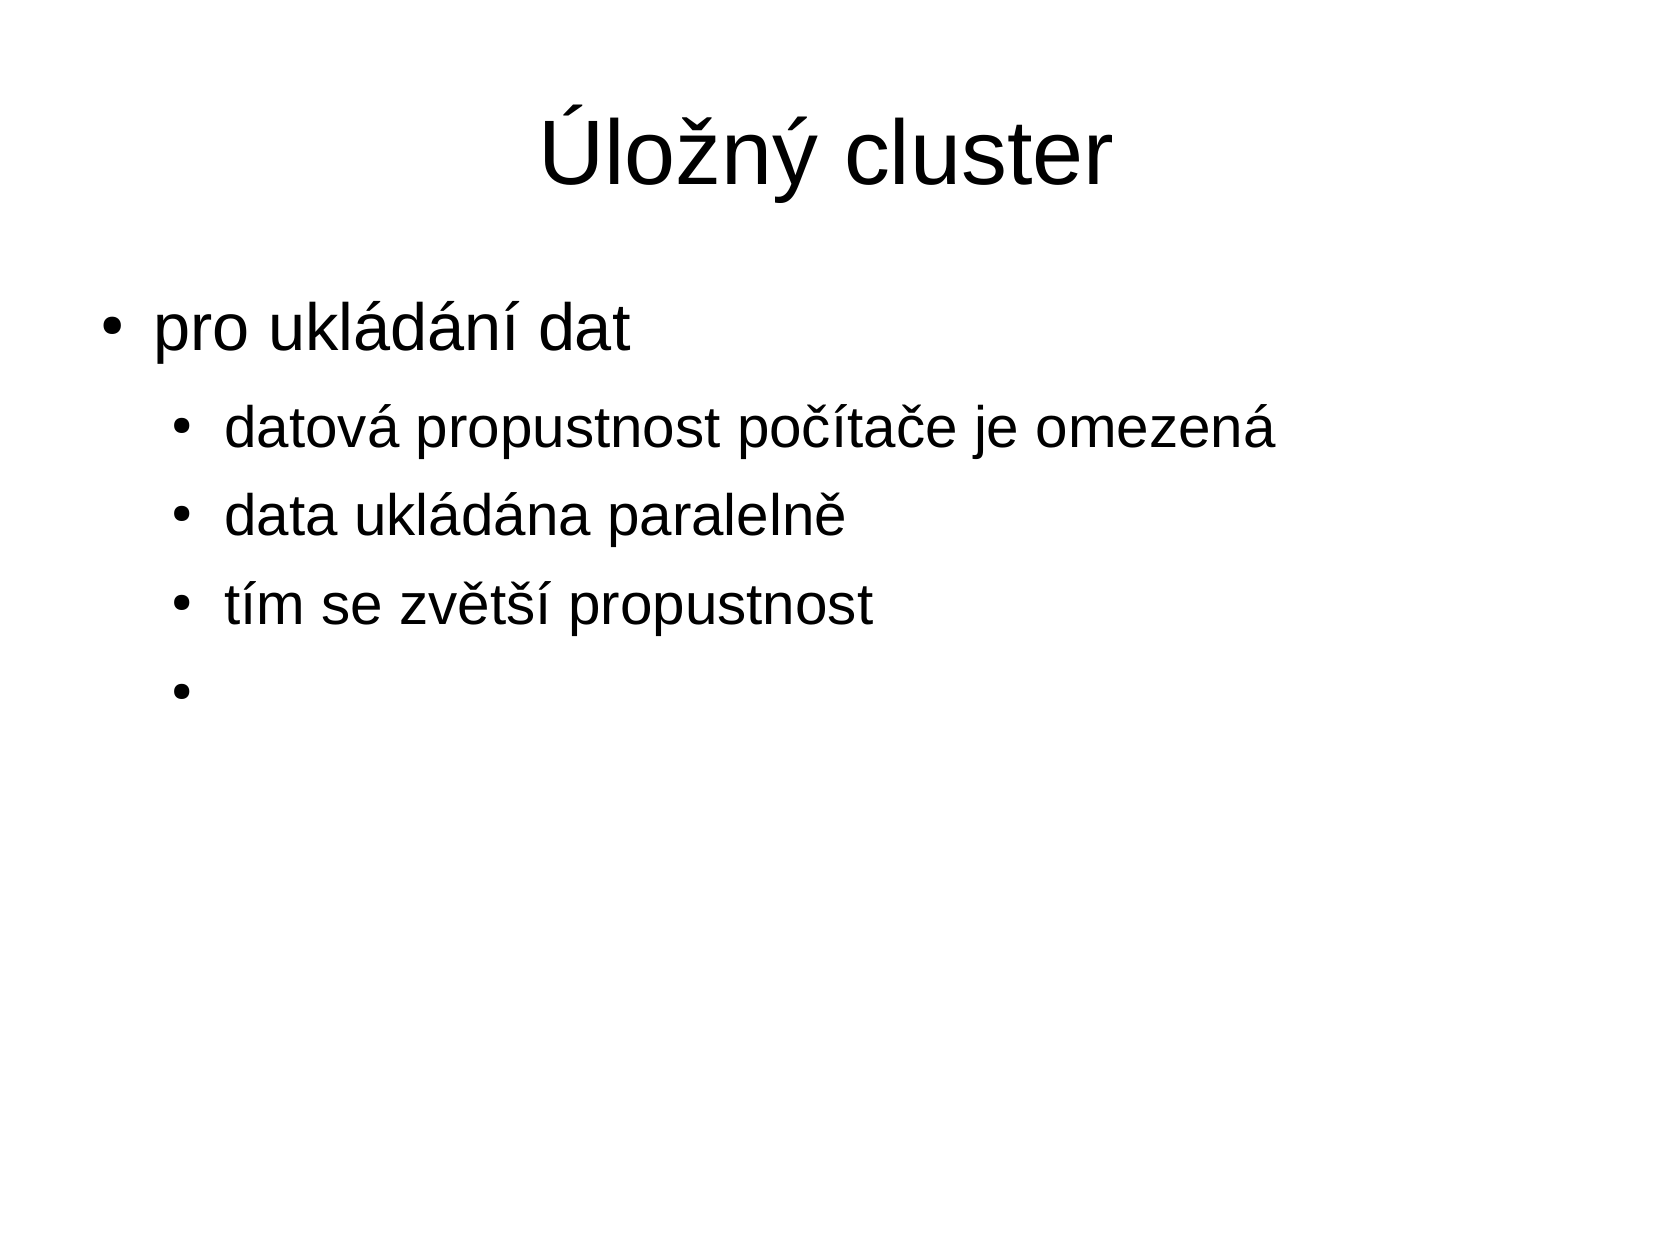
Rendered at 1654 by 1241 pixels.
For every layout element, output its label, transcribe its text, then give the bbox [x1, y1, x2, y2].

list pro ukládání dat datová propustnost počítače je omezená data ukládána paralelně tím se zvětší propustnost [82, 290, 1571, 1109]
title Úložný cluster [82, 49, 1571, 257]
